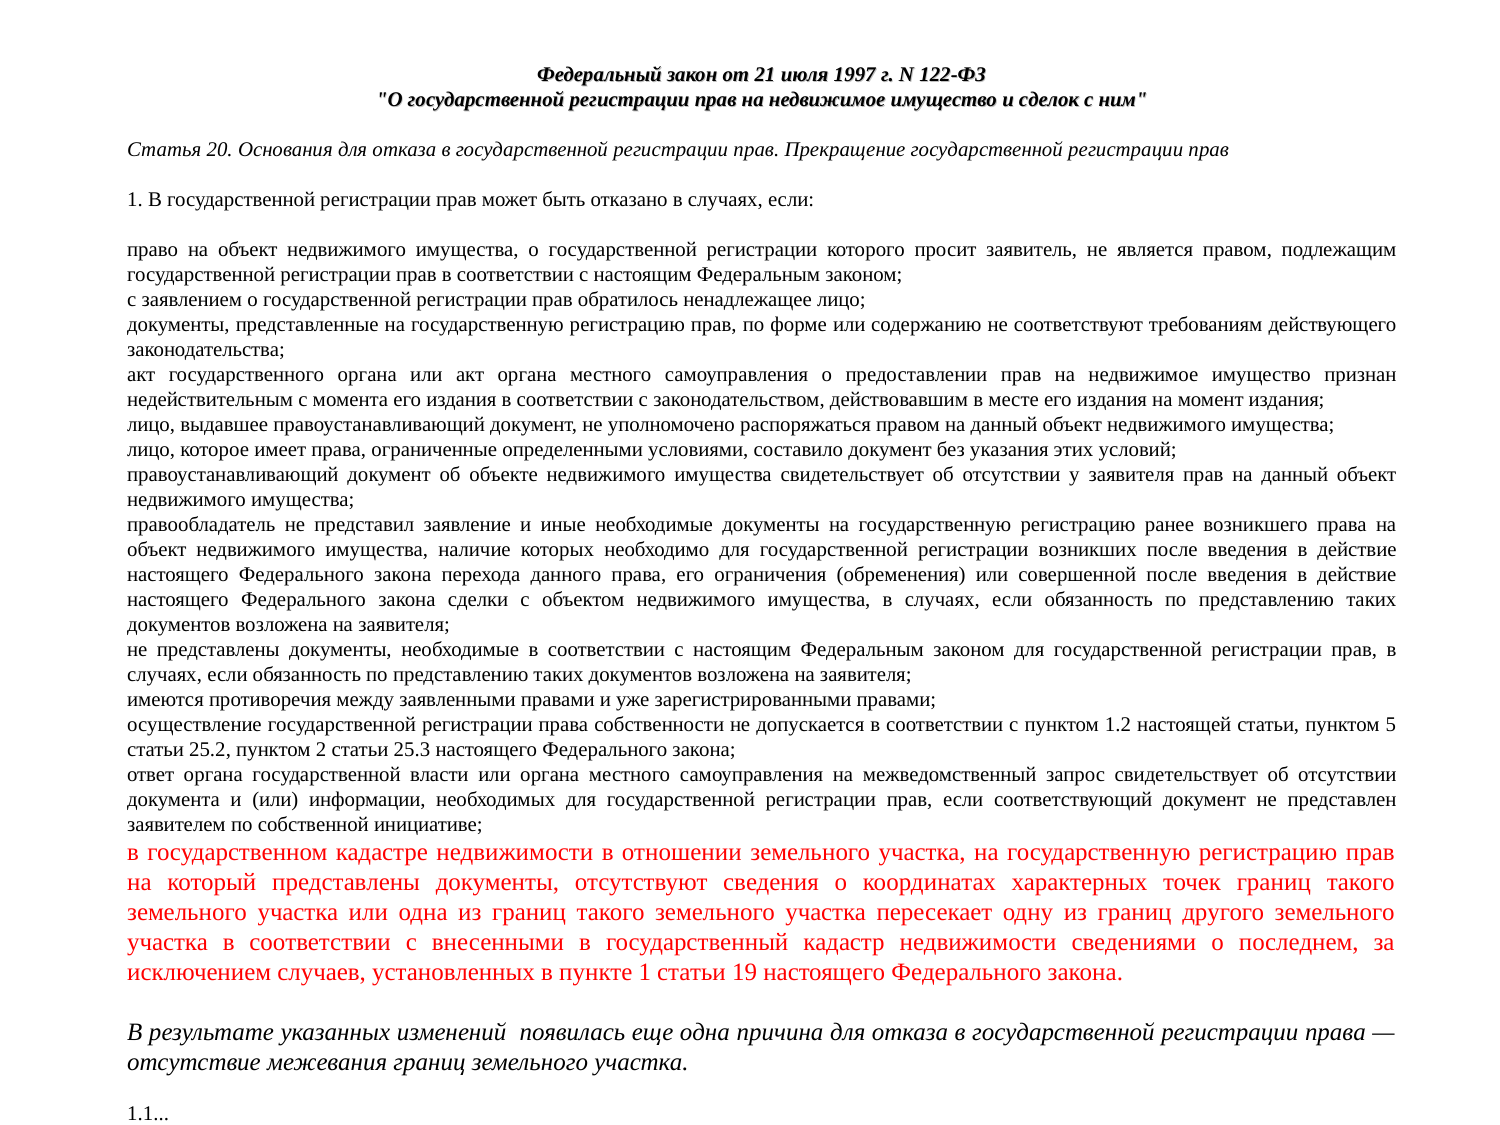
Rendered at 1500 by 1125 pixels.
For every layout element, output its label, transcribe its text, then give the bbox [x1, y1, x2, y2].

text_box Федеральный закон от 21 июля 1997 г. N 122-ФЗ "О государственной регистрации прав на недвижимое имущество и сделок с ним" Статья 20. Основания для отказа в государственной регистрации прав. Прекращение государственной регистрации прав 1. В государственной регистрации прав может быть отказано в случаях, если: право на объект недвижимого имущества, о государственной регистрации которого просит заявитель, не является правом, подлежащим государственной регистрации прав в соответствии с настоящим Федеральным законом; с заявлением о государственной регистрации прав обратилось ненадлежащее лицо; документы, представленные на государственную регистрацию прав, по форме или содержанию не соответствуют требованиям действующего законодательства; акт государственного органа или акт органа местного самоуправления о предоставлении прав на недвижимое имущество признан недействительным с момента его издания в соответствии с законодательством, действовавшим в месте его издания на момент издания; лицо, выдавшее правоустанавливающий документ, не уполномочено распоряжаться правом на данный объект недвижимого имущества; лицо, которое имеет права, ограниченные определенными условиями, составило документ без указания этих условий; правоустанавливающий документ об объекте недвижимого имущества свидетельствует об отсутствии у заявителя прав на данный объект недвижимого имущества; правообладатель не представил заявление и иные необходимые документы на государственную регистрацию ранее возникшего права на объект недвижимого имущества, наличие которых необходимо для государственной регистрации возникших после введения в действие настоящего Федерального закона перехода данного права, его ограничения (обременения) или совершенной после введения в действие настоящего Федерального закона сделки с объектом недвижимого имущества, в случаях, если обязанность по представлению таких документов возложена на заявителя; не представлены документы, необходимые в соответствии с настоящим Федеральным законом для государственной регистрации прав, в случаях, если обязанность по представлению таких документов возложена на заявителя; имеются противоречия между заявленными правами и уже зарегистрированными правами; осуществление государственной регистрации права собственности не допускается в соответствии с пунктом 1.2 настоящей статьи, пунктом 5 статьи 25.2, пунктом 2 статьи 25.3 настоящего Федерального закона; ответ органа государственной власти или органа местного самоуправления на межведомственный запрос свидетельствует об отсутствии документа и (или) информации, необходимых для государственной регистрации прав, если соответствующий документ не представлен заявителем по собственной инициативе; в государственном кадастре недвижимости в отношении земельного участка, на государственную регистрацию прав на который представлены документы, отсутствуют сведения о координатах характерных точек границ такого земельного участка или одна из границ такого земельного участка пересекает одну из границ другого земельного участка в соответствии с внесенными в государственный кадастр недвижимости сведениями о последнем, за исключением случаев, установленных в пункте 1 статьи 19 настоящего Федерального закона. В результате указанных изменений появилась еще одна причина для отказа в государственной регистрации права — отсутствие межевания границ земельного участка. 1.1... [112, 53, 1412, 1125]
